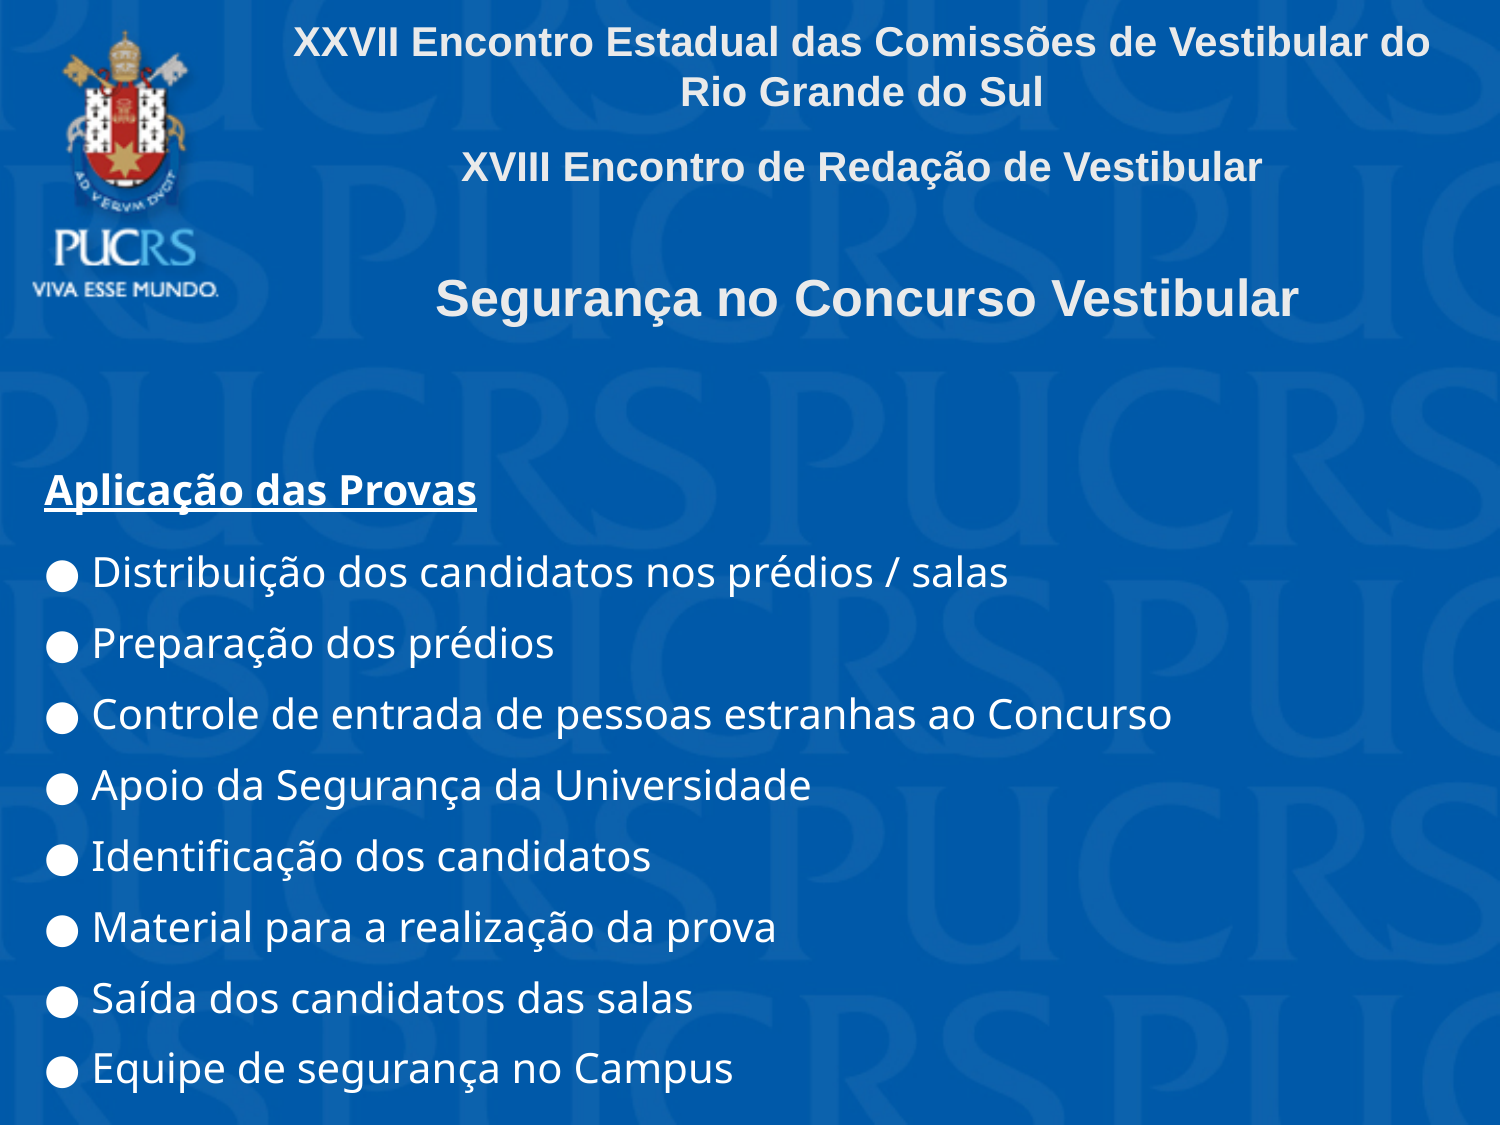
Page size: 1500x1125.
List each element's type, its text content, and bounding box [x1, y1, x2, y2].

text_box ● Controle de entrada de pessoas estranhas ao Concurso [29, 680, 1471, 751]
text_box ● Material para a realização da prova [29, 893, 1471, 964]
text_box Aplicação das Provas [29, 456, 1471, 538]
text_box ● Distribuição dos candidatos nos prédios / salas [29, 538, 1471, 609]
text_box ● Identificação dos candidatos [29, 822, 1471, 893]
text_box ● Apoio da Segurança da Universidade [29, 751, 1471, 822]
picture [0, 0, 1500, 1125]
text_box ● Preparação dos prédios [29, 609, 1471, 680]
text_box ● Equipe de segurança no Campus [29, 1034, 1471, 1118]
text_box ● Saída dos candidatos das salas [29, 964, 1471, 1034]
text_box XXVII Encontro Estadual das Comissões de Vestibular do Rio Grande do Sul XVIII Encontro de Redação de Vestibular Segurança no Concurso Vestibular [253, 7, 1471, 327]
